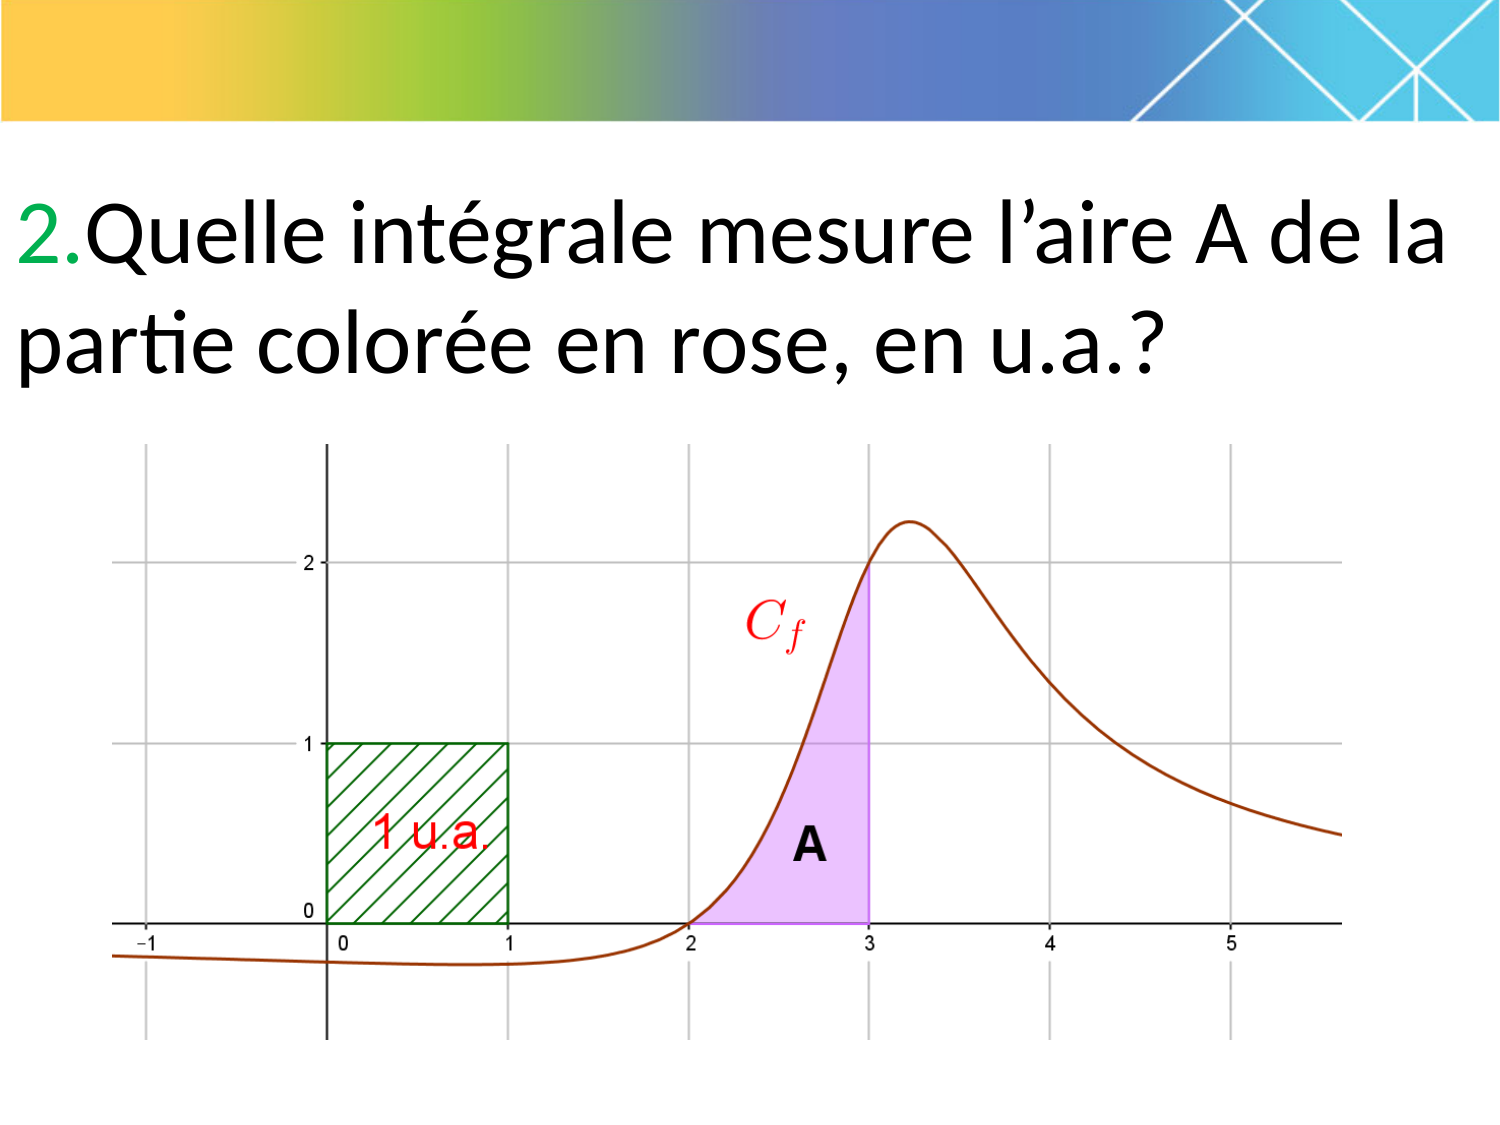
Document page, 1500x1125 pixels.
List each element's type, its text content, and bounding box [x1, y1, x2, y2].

picture [112, 444, 1342, 1040]
title Quelle intégrale mesure l’aire A de la partie colorée en rose, en u.a.? [0, 163, 1500, 305]
